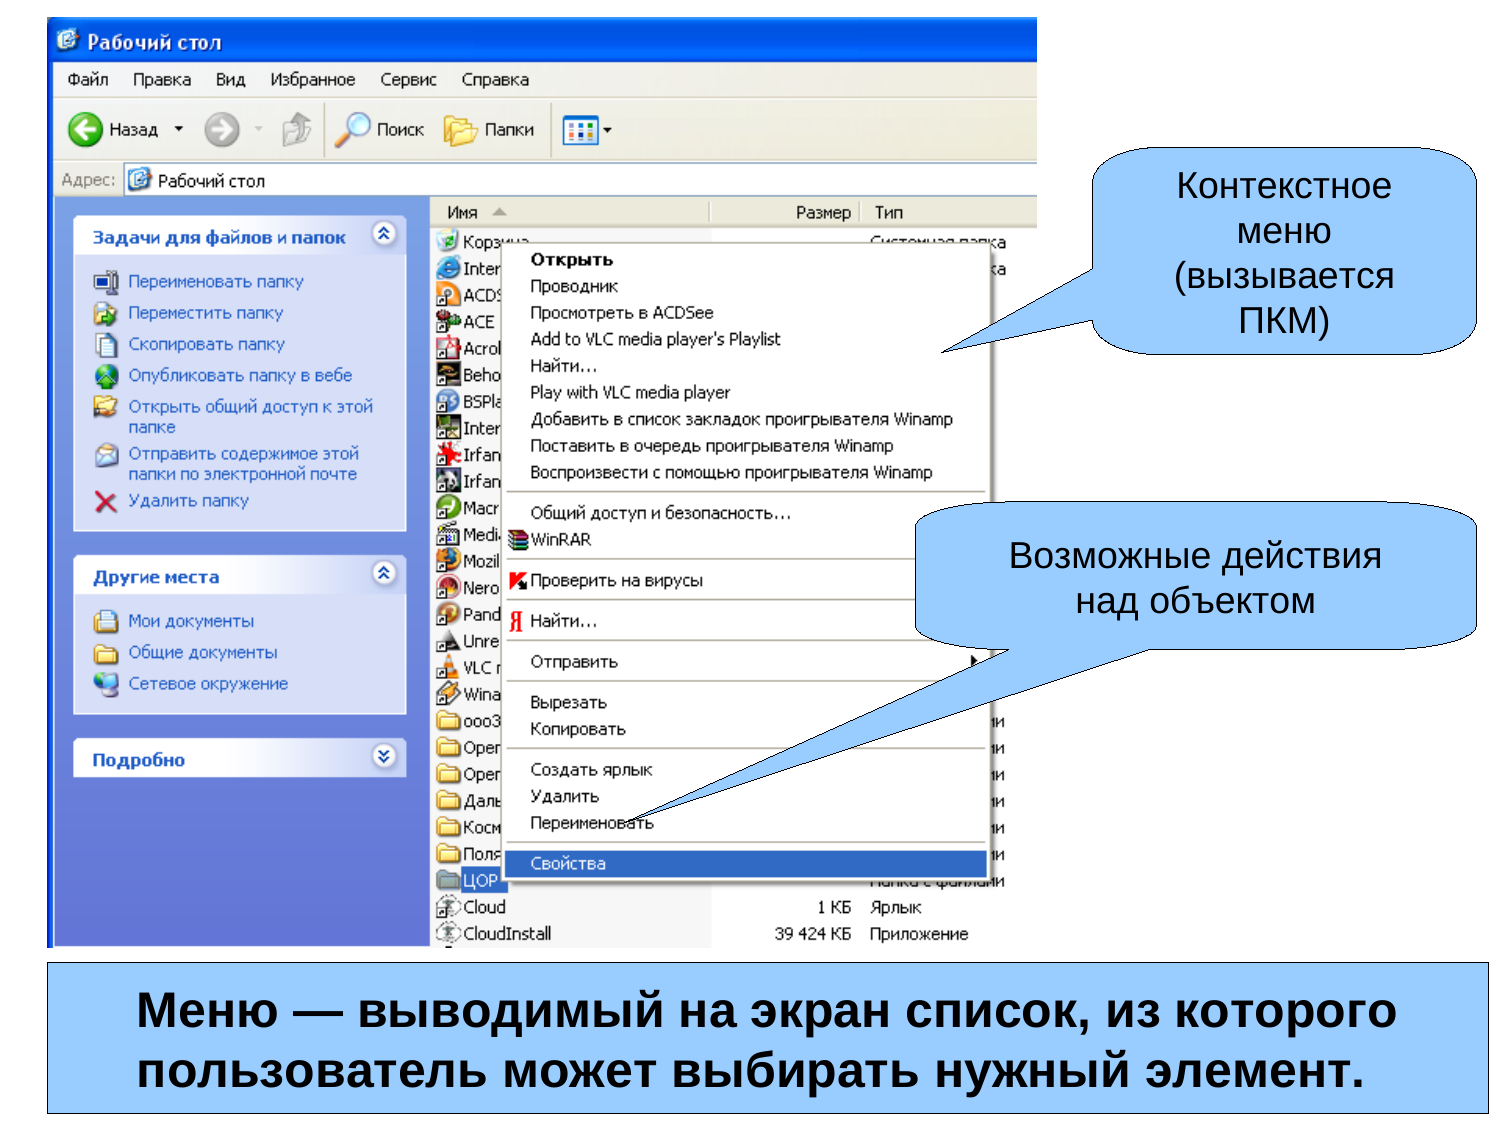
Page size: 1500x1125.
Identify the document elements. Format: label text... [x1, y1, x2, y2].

picture [47, 17, 1037, 948]
text_box Контекстное меню (вызывается ПКМ) [941, 147, 1477, 355]
text_box Меню — выводимый на экран список, из которого пользователь может выбирать нужный элемент. [47, 962, 1489, 1114]
text_box Возможные действия над объектом [623, 501, 1477, 824]
